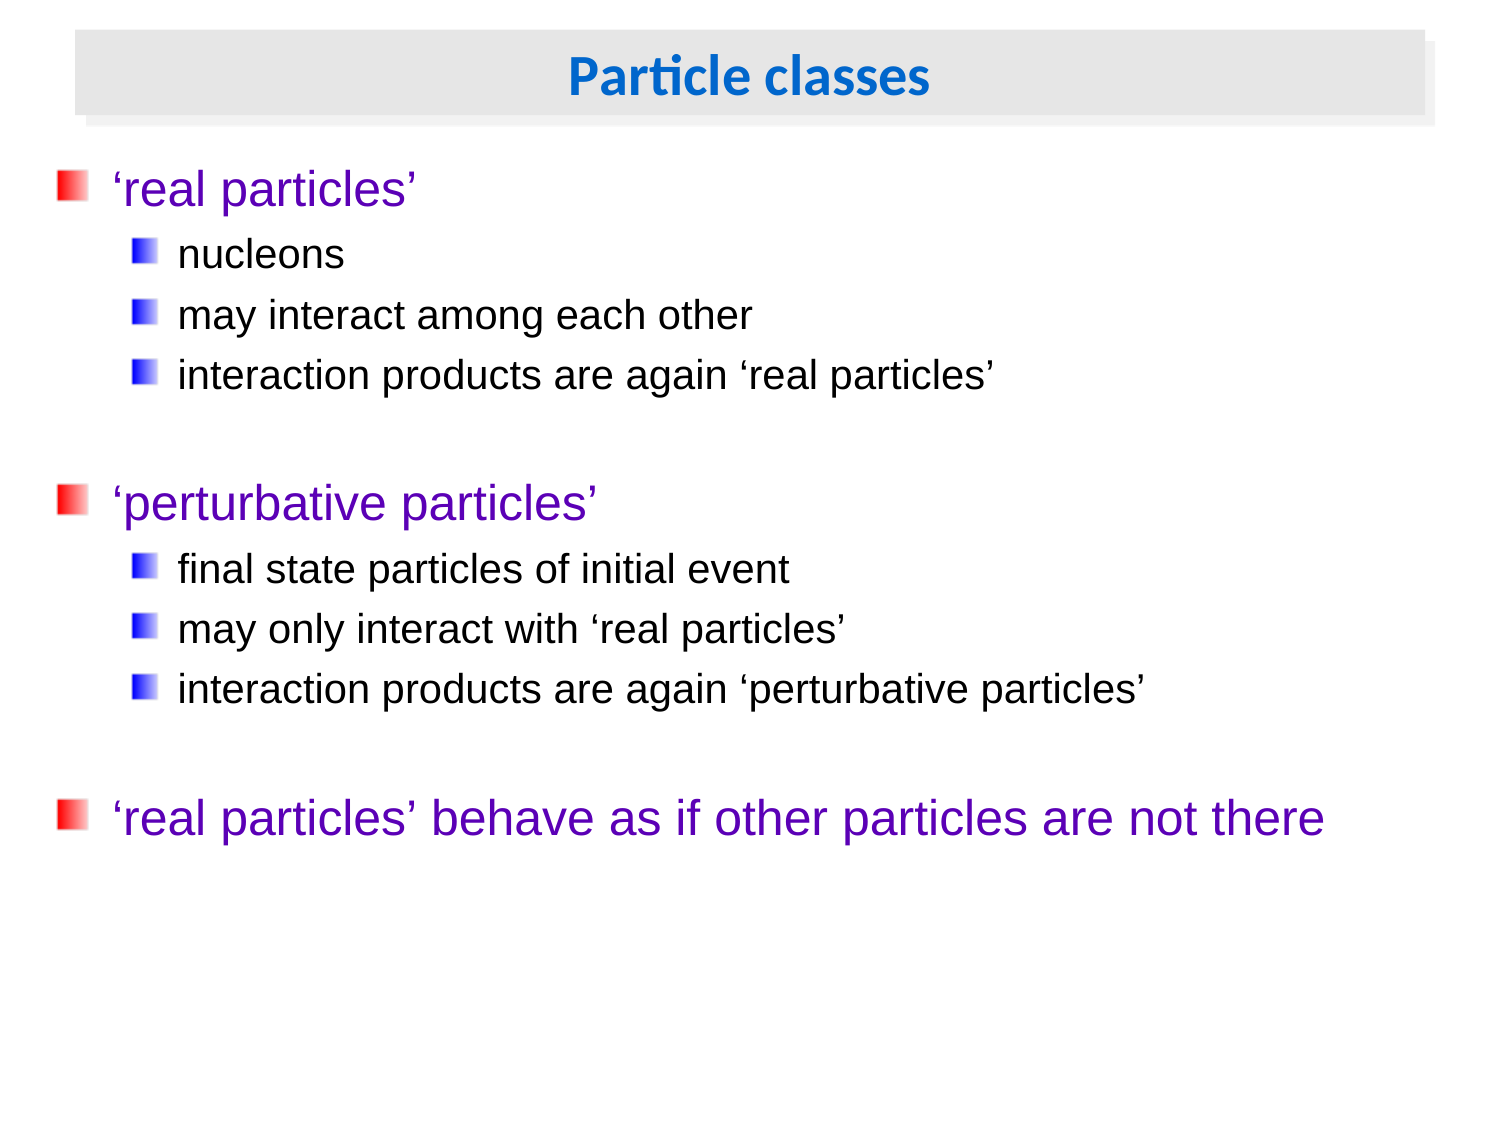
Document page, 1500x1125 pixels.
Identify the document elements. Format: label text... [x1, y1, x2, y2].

list ‘real particles’ nucleons may interact among each other interaction products are again ‘real particles’ ‘perturbative particles’ final state particles of initial event may only interact with ‘real particles’ interaction products are again ‘perturbative particles’ ‘real particles’ behave as if other particles are not there [41, 148, 1459, 1093]
title Particle classes [75, 29, 1426, 116]
